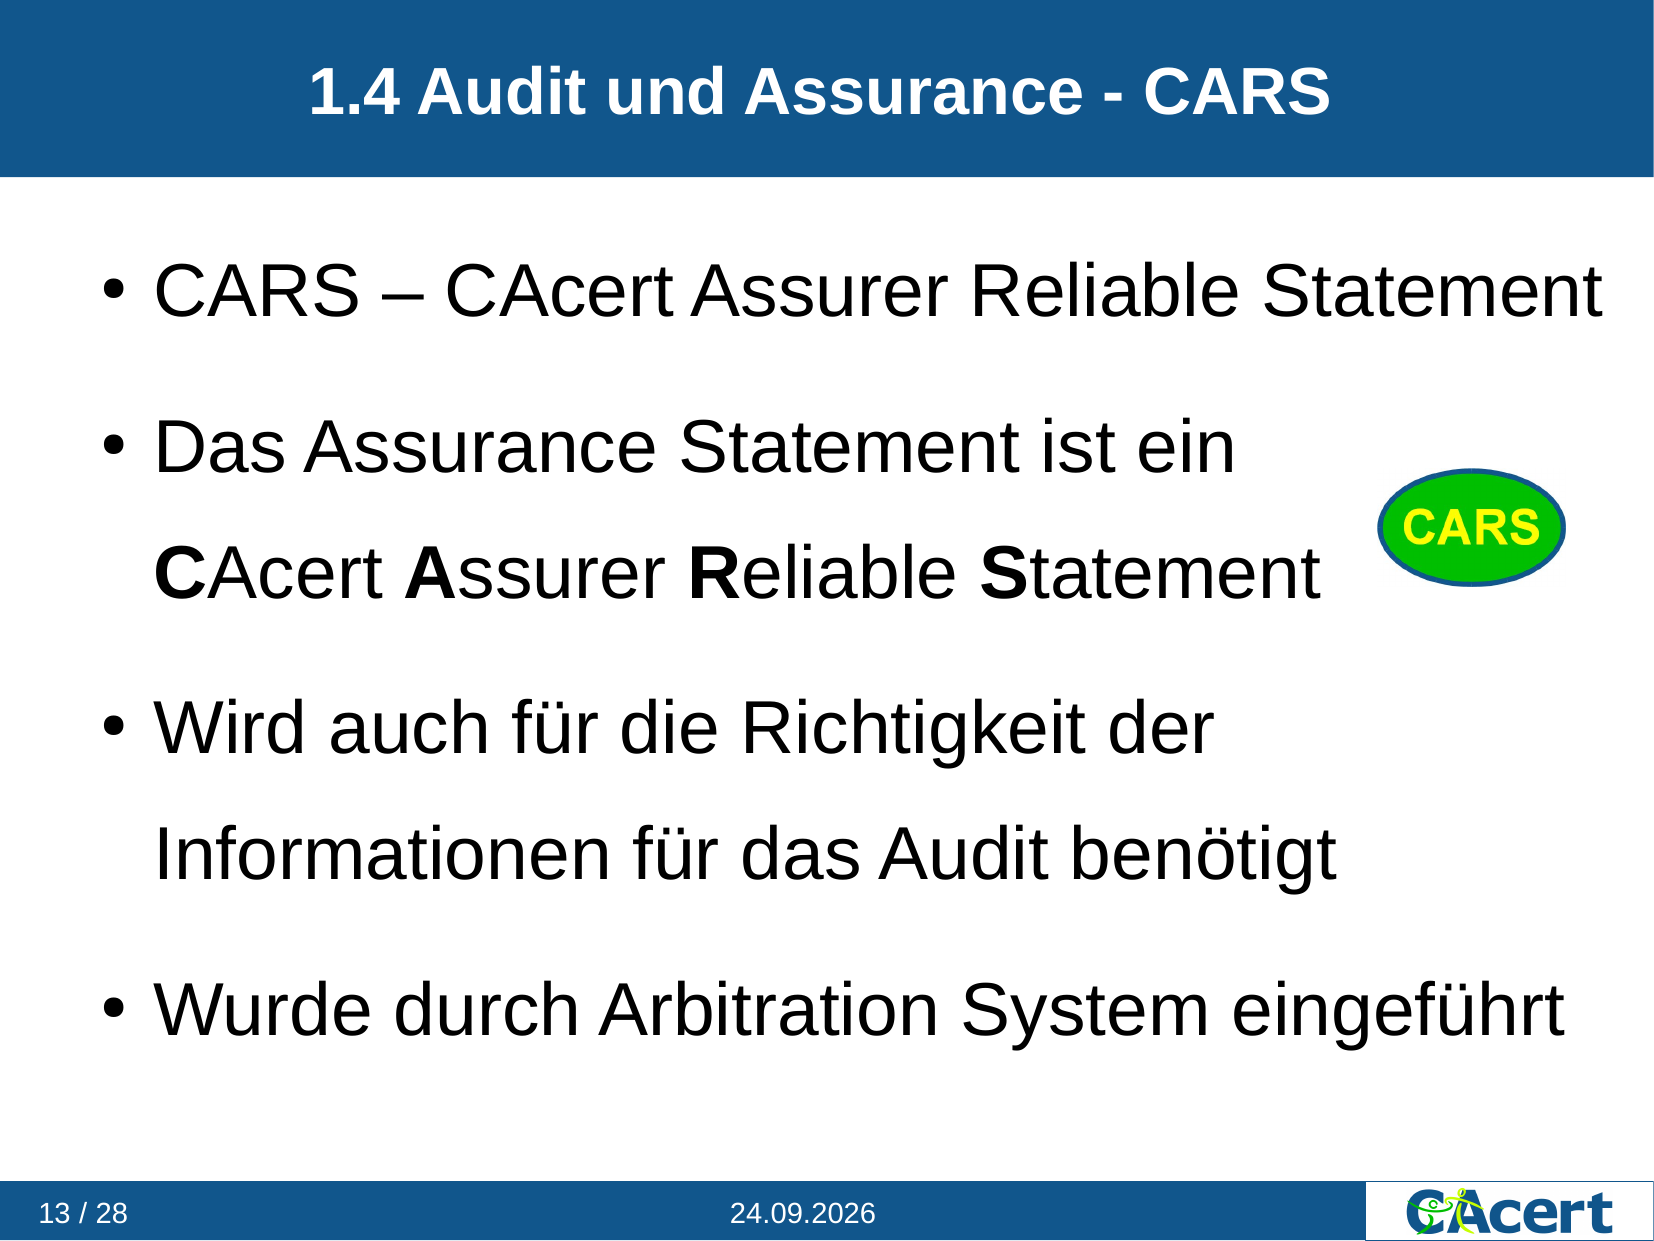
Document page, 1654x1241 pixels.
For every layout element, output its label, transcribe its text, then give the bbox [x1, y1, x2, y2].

picture [1406, 1187, 1613, 1235]
picture [1377, 468, 1566, 587]
list CARS – CAcert Assurer Reliable Statement Das Assurance Statement ist ein CAcert Assurer Reliable Statement Wird auch für die Richtigkeit der Informationen für das Audit benötigt Wurde durch Arbitration System eingeführt [82, 206, 1625, 1065]
title 1.4 Audit und Assurance - CARS [76, 17, 1565, 166]
